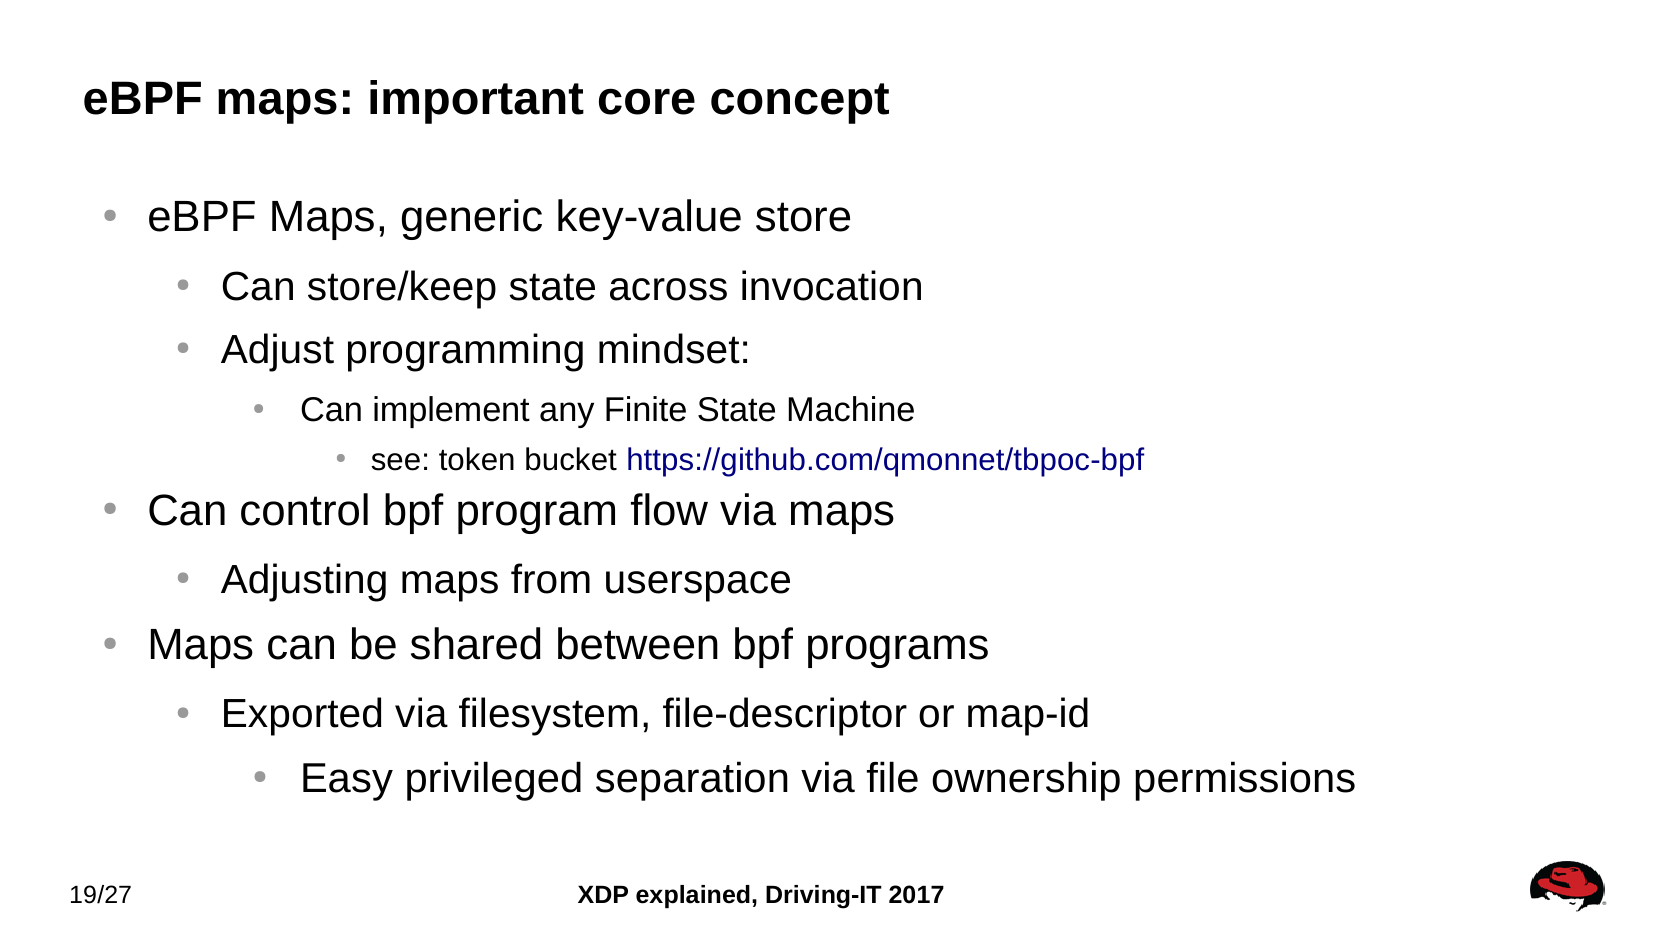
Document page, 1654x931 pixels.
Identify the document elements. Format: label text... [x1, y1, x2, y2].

title eBPF maps: important core concept [82, 28, 1571, 169]
list eBPF Maps, generic key-value store Can store/keep state across invocation Adjust programming mindset: Can implement any Finite State Machine see: token bucket https://github.com/qmonnet/tbpoc-bpf Can control bpf program flow via maps Adjusting maps from userspace Maps can be shared between bpf programs Exported via filesystem, file-descriptor or map-id Easy privileged separation via file ownership permissions [87, 192, 1576, 802]
picture [1529, 859, 1613, 918]
